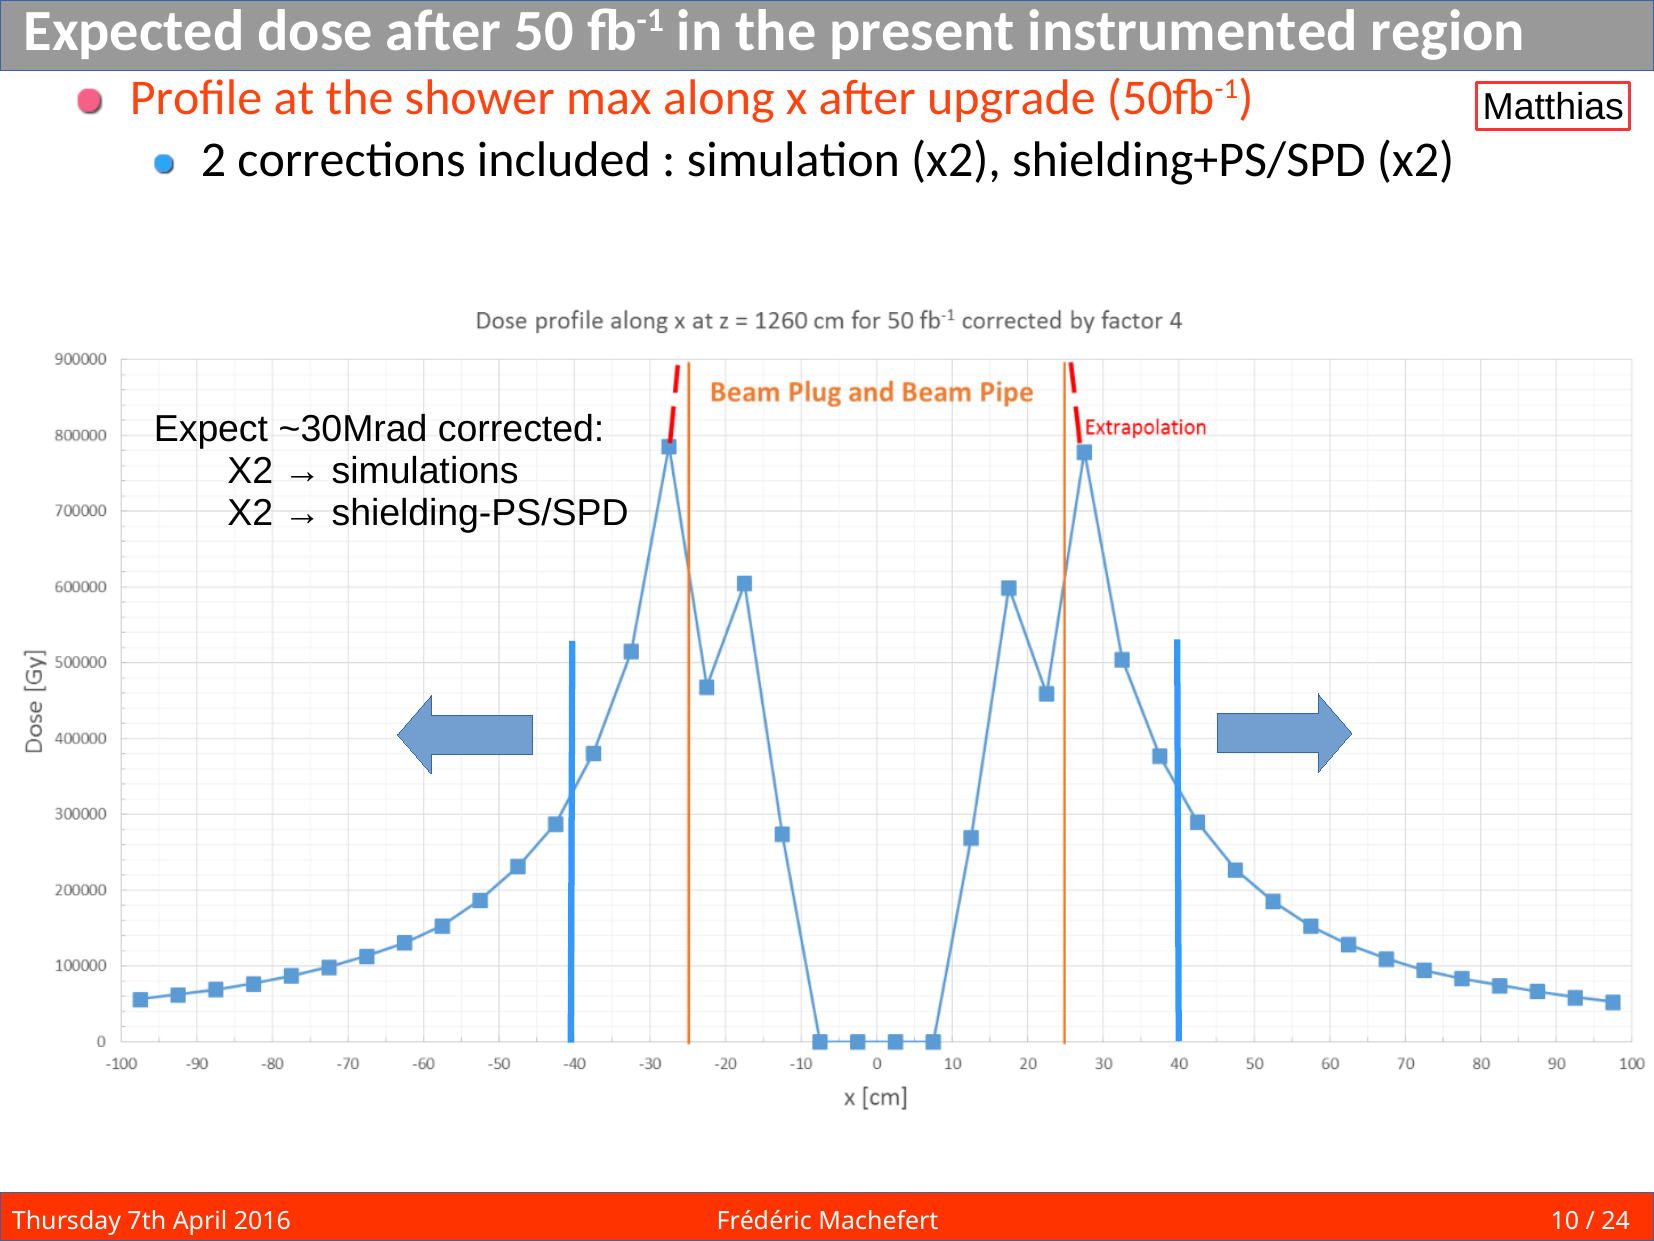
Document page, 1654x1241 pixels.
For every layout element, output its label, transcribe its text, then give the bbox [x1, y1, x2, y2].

text_box [397, 695, 533, 774]
text_box [1217, 693, 1352, 773]
picture [2, 297, 1654, 1117]
text_box Expect ~30Mrad corrected: X2 → simulations X2 → shielding-PS/SPD [139, 400, 659, 630]
list Profile at the shower max along x after upgrade (50fb-1) 2 corrections included : simulation (x2), shielding+PS/SPD (x2) [59, 76, 1595, 297]
text_box Matthias [1476, 82, 1630, 130]
title Expected dose after 50 fb-1 in the present instrumented region [23, 0, 1630, 71]
